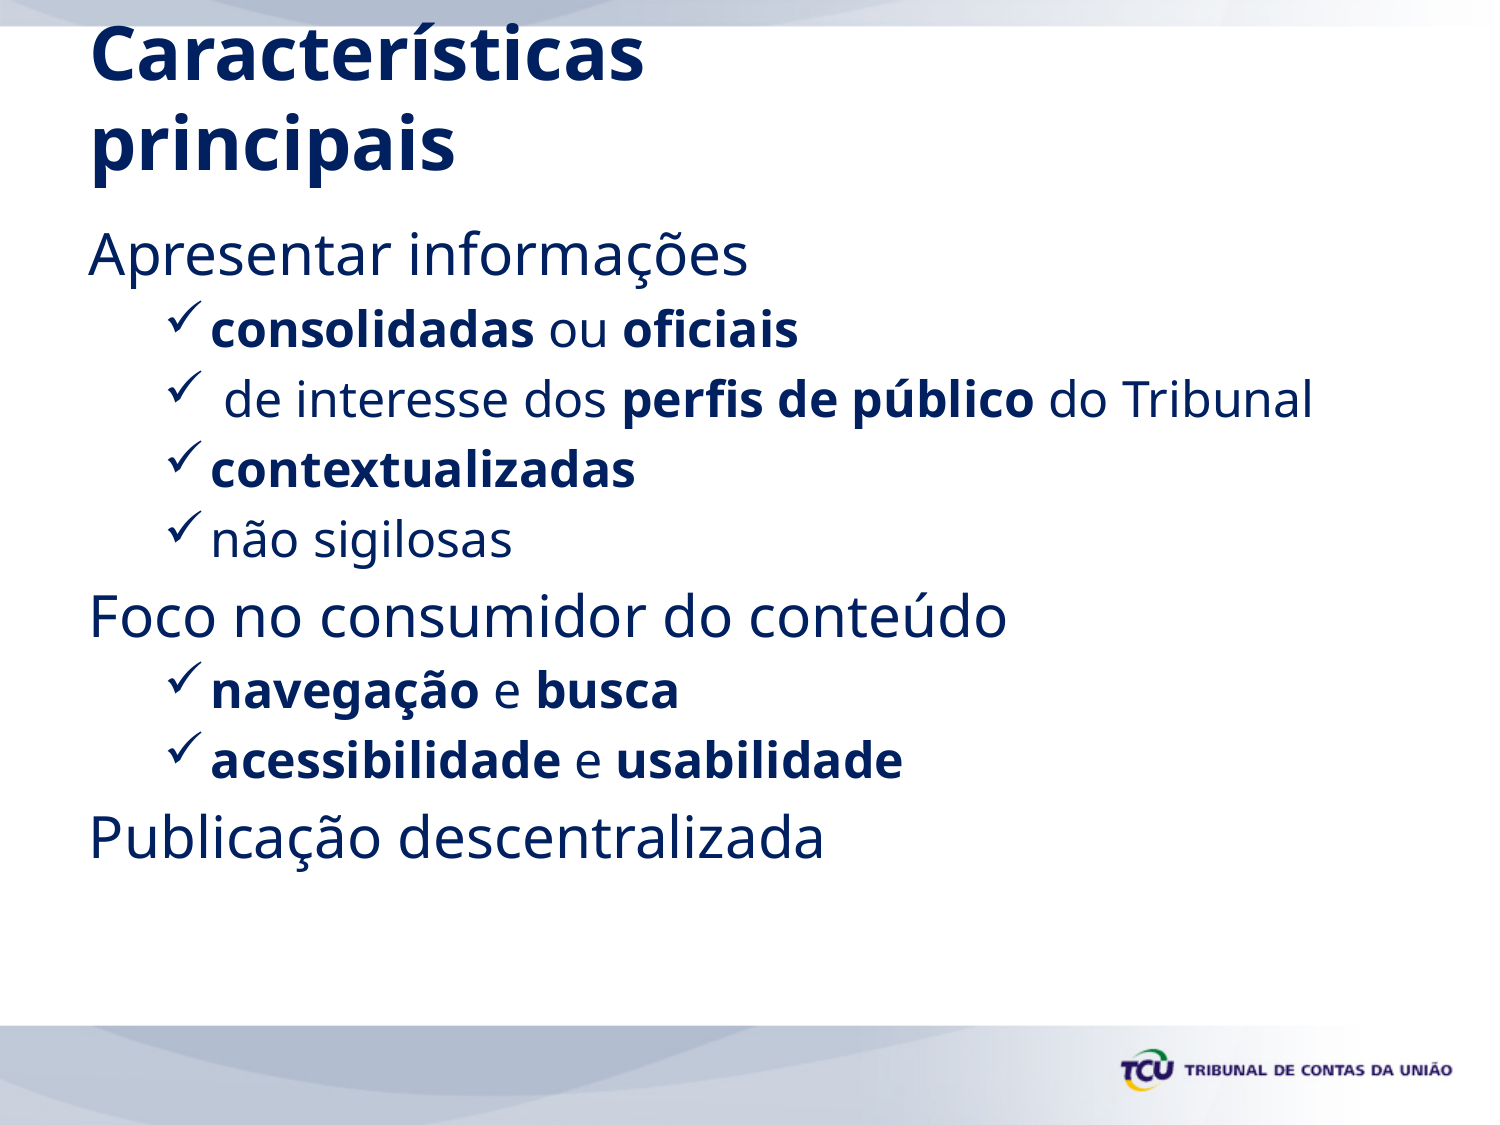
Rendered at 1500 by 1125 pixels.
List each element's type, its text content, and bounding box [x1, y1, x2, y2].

picture [0, 0, 1500, 1125]
list [87, 160, 1438, 1035]
title Características principais [74, 42, 975, 150]
text_box Apresentar informações consolidadas ou oficiais de interesse dos perfis de público do Tribunal contextualizadas não sigilosas Foco no consumidor do conteúdo navegação e busca acessibilidade e usabilidade Publicação descentralizada [74, 210, 1425, 966]
